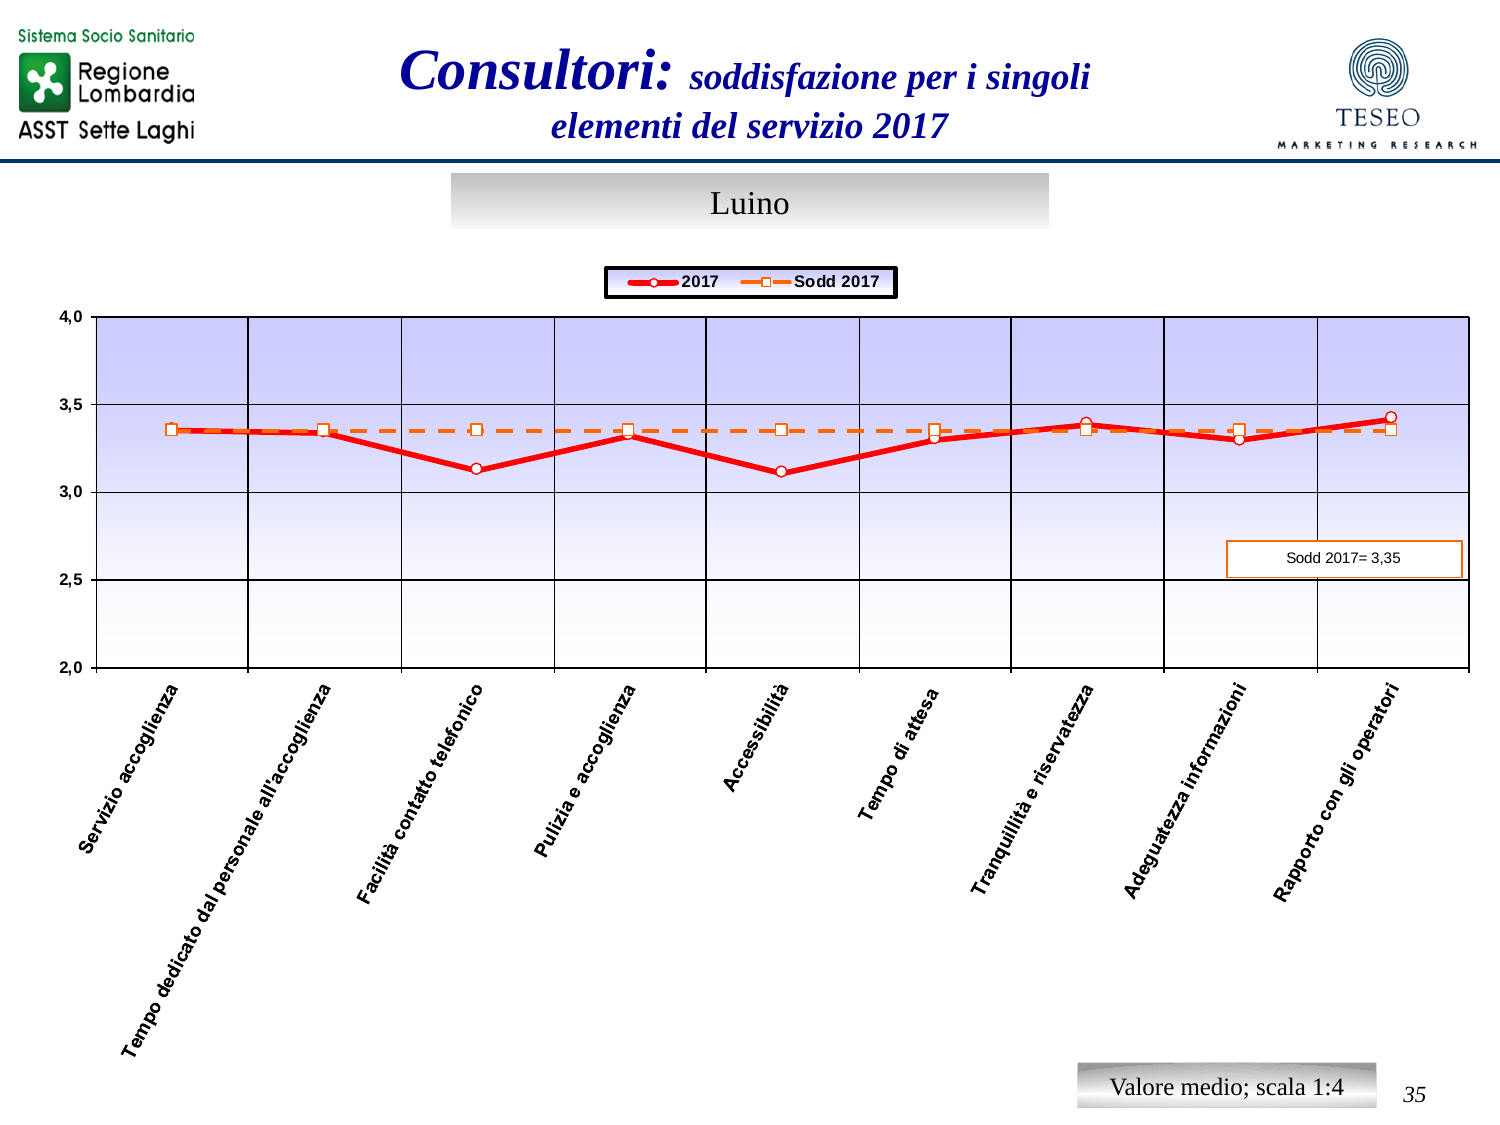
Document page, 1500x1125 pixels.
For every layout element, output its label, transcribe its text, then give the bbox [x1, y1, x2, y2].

picture [19, 26, 194, 148]
text_box Valore medio; scala 1:4 [1077, 1062, 1377, 1108]
text_box Luino [451, 173, 1049, 229]
picture [1294, 30, 1481, 149]
text_box Consultori: soddisfazione per i singoli elementi del servizio 2017 [206, 25, 1294, 151]
picture [21, 256, 1479, 1086]
